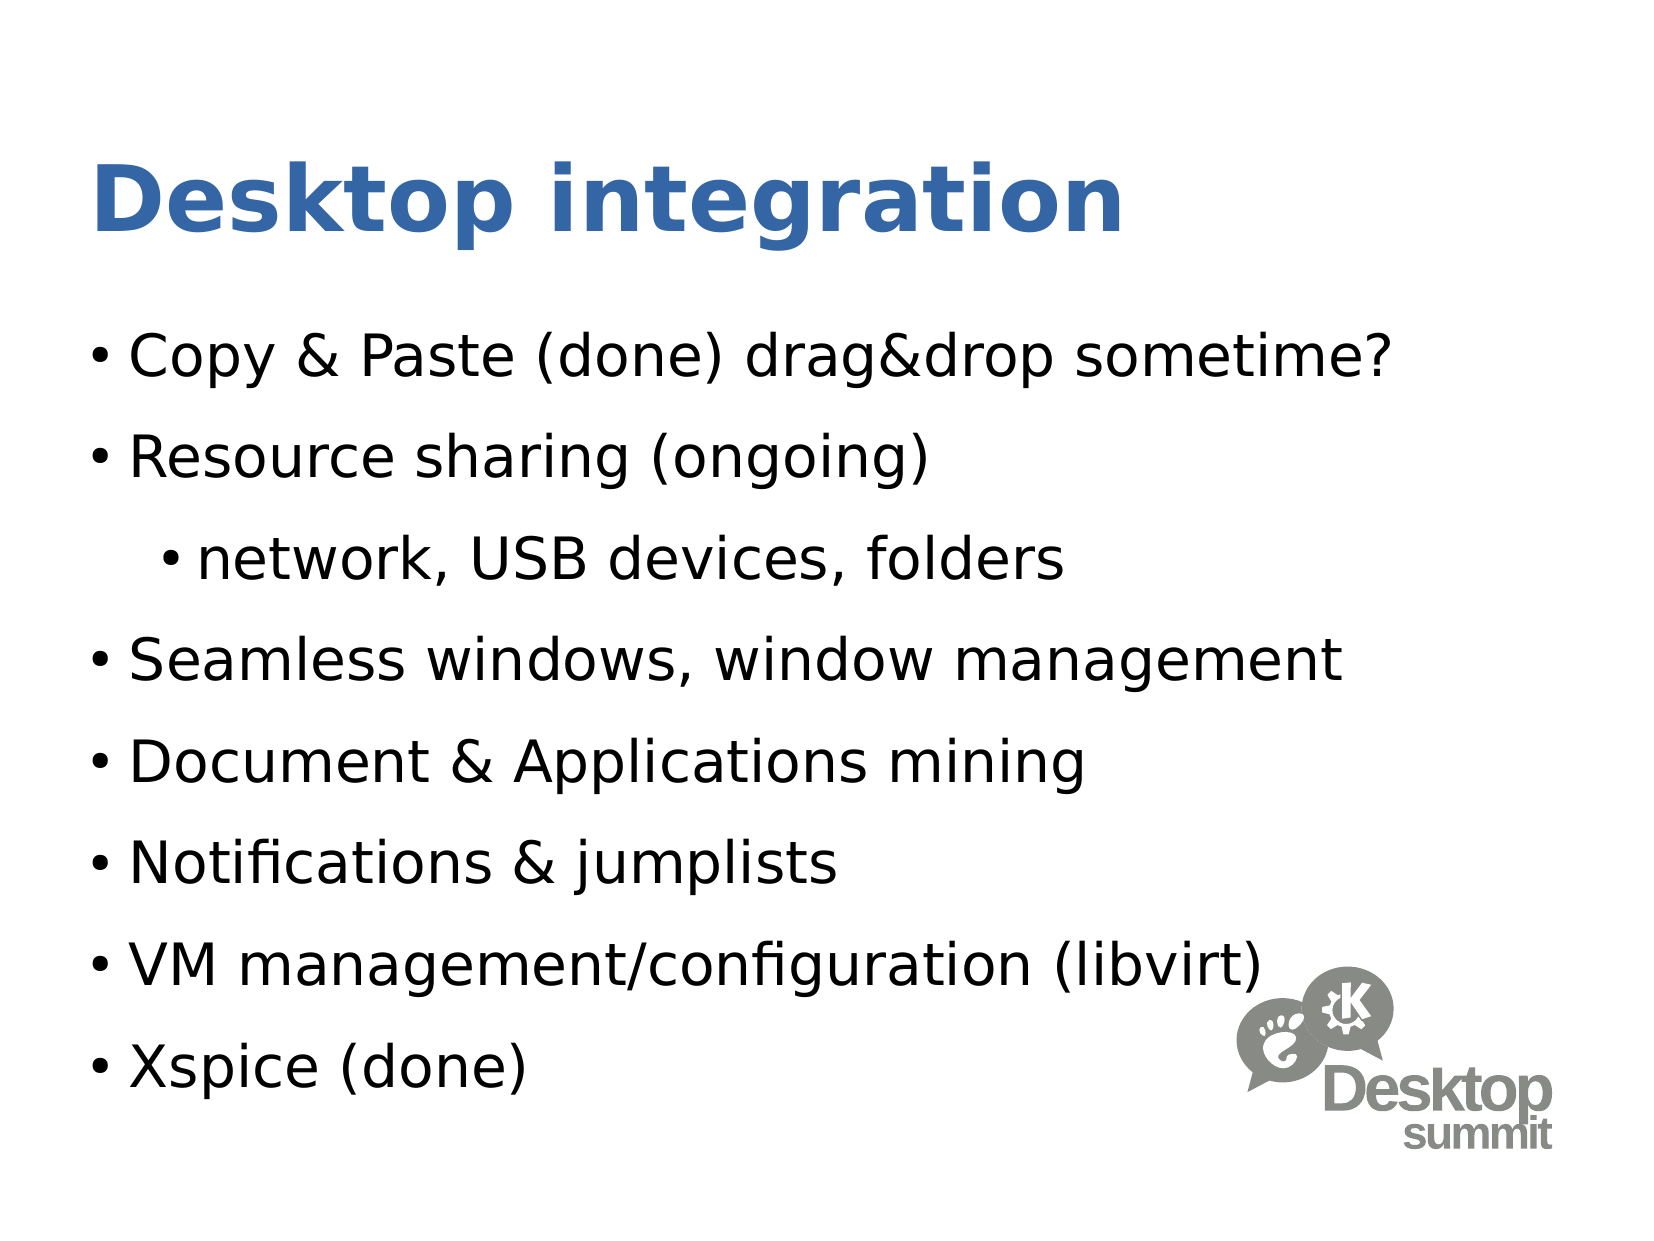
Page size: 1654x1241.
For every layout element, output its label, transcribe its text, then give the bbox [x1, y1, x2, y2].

text_box Copy & Paste (done) drag&drop sometime? Resource sharing (ongoing) network, USB devices, folders Seamless windows, window management Document & Applications mining Notifications & jumplists VM management/configuration (libvirt) Xspice (done) [75, 280, 1576, 1075]
picture [1195, 887, 1613, 1201]
text_box Desktop integration [75, 139, 1576, 280]
